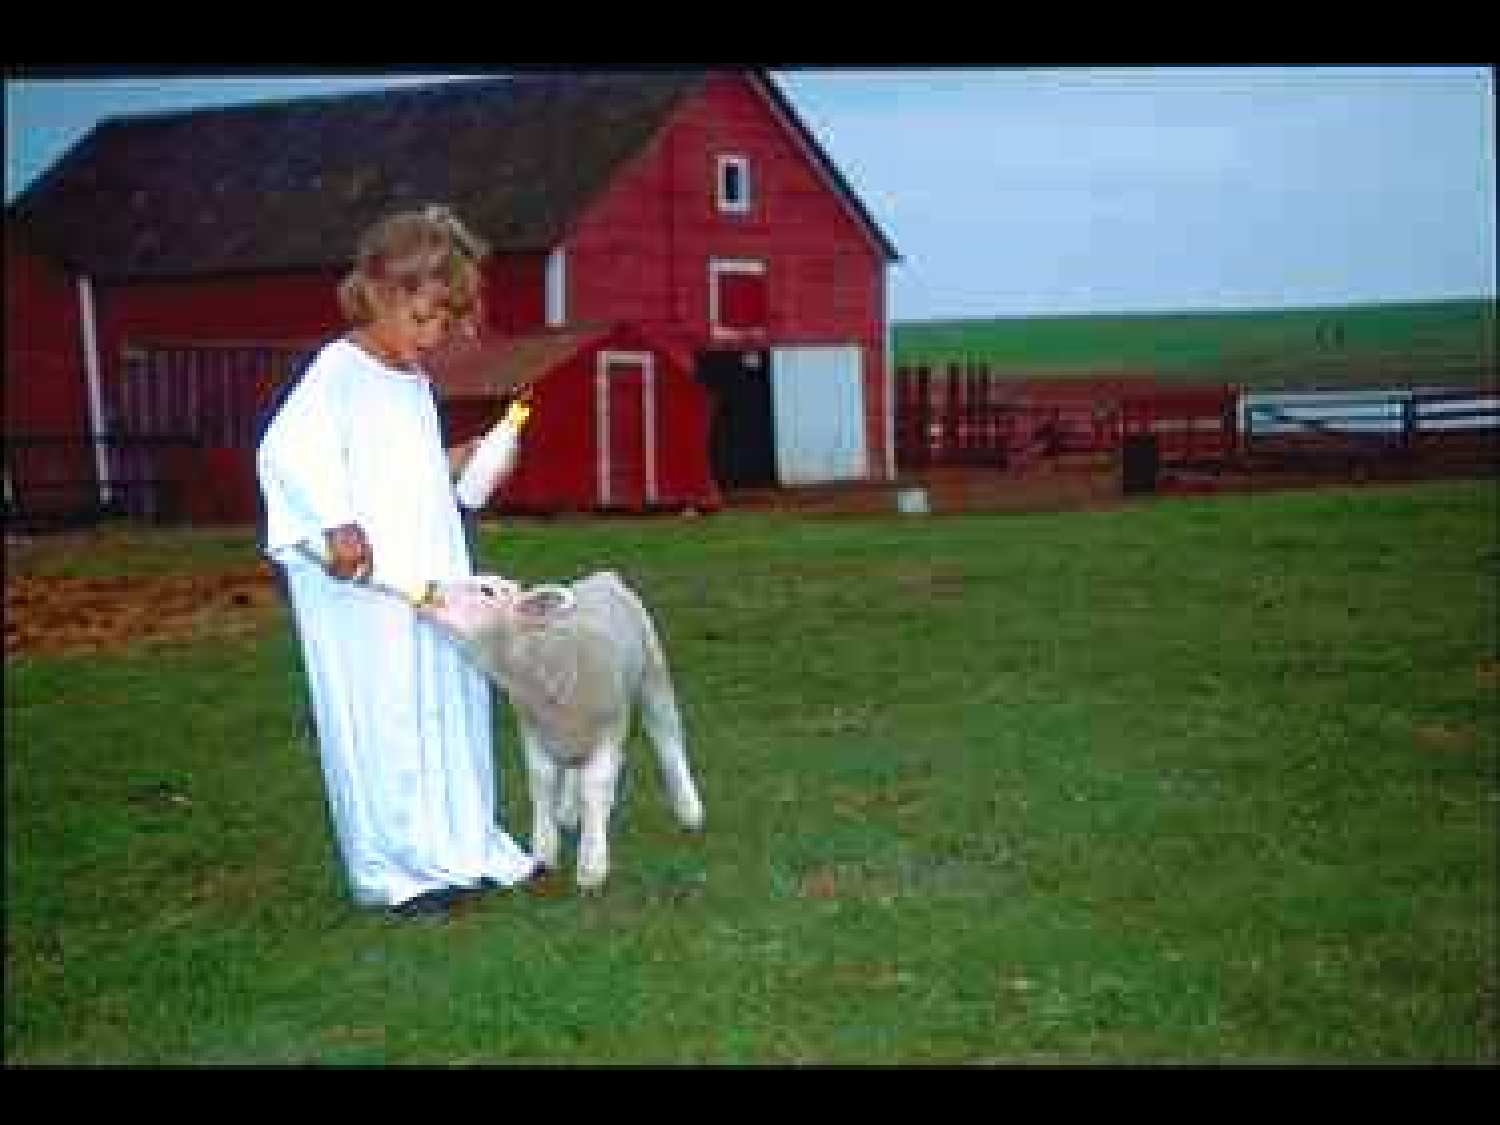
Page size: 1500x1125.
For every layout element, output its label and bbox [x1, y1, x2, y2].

picture [0, 63, 1500, 1070]
